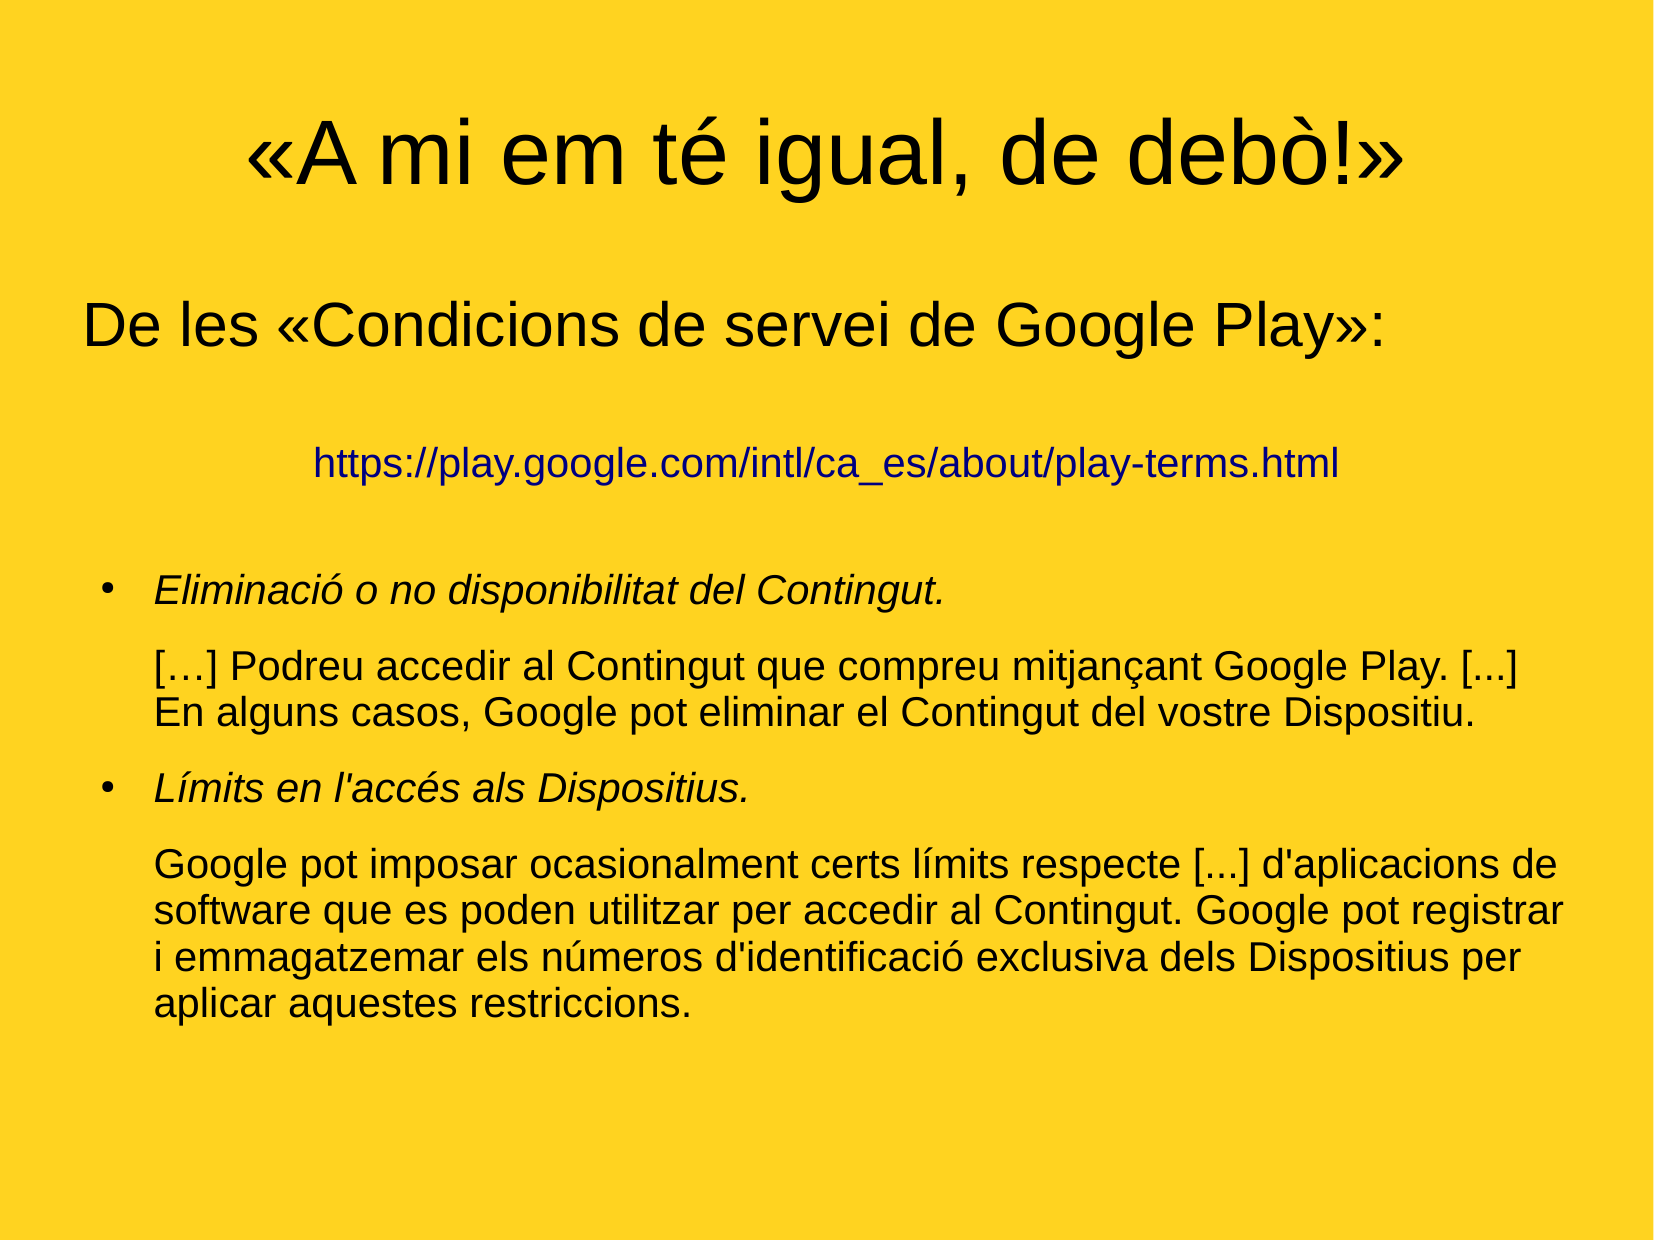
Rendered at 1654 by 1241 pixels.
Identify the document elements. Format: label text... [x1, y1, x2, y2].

title «A mi em té igual, de debò!» [82, 49, 1571, 257]
list De les «Condicions de servei de Google Play»: https://play.google.com/intl/ca_es/about/play-terms.html Eliminació o no disponibilitat del Contingut. […] Podreu accedir al Contingut que compreu mitjançant Google Play. [...] En alguns casos, Google pot eliminar el Contingut del vostre Dispositiu. Límits en l'accés als Dispositius. Google pot imposar ocasionalment certs límits respecte [...] d'aplicacions de software que es poden utilitzar per accedir al Contingut. Google pot registrar i emmagatzemar els números d'identificació exclusiva dels Dispositius per aplicar aquestes restriccions. [82, 290, 1571, 1111]
